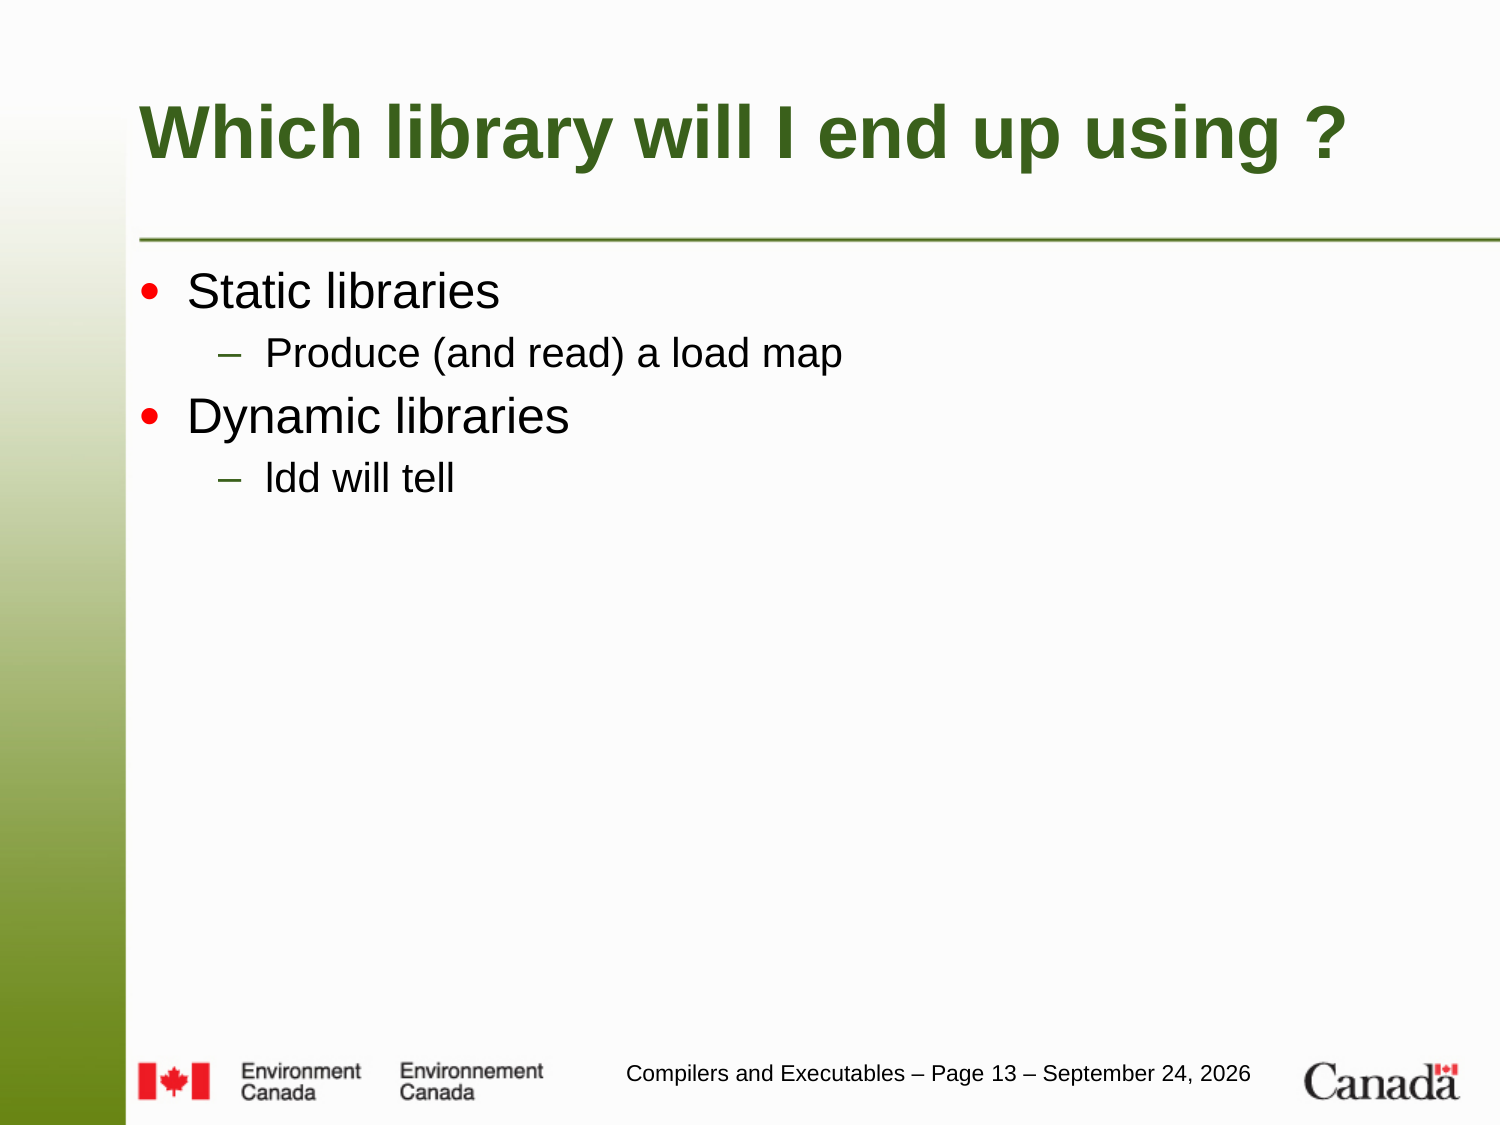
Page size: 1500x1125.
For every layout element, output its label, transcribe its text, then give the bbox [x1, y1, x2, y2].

picture [0, 0, 1500, 1125]
title Which library will I end up using ? [125, 45, 1463, 221]
list Static libraries Produce (and read) a load map Dynamic libraries ldd will tell [125, 255, 1463, 1010]
